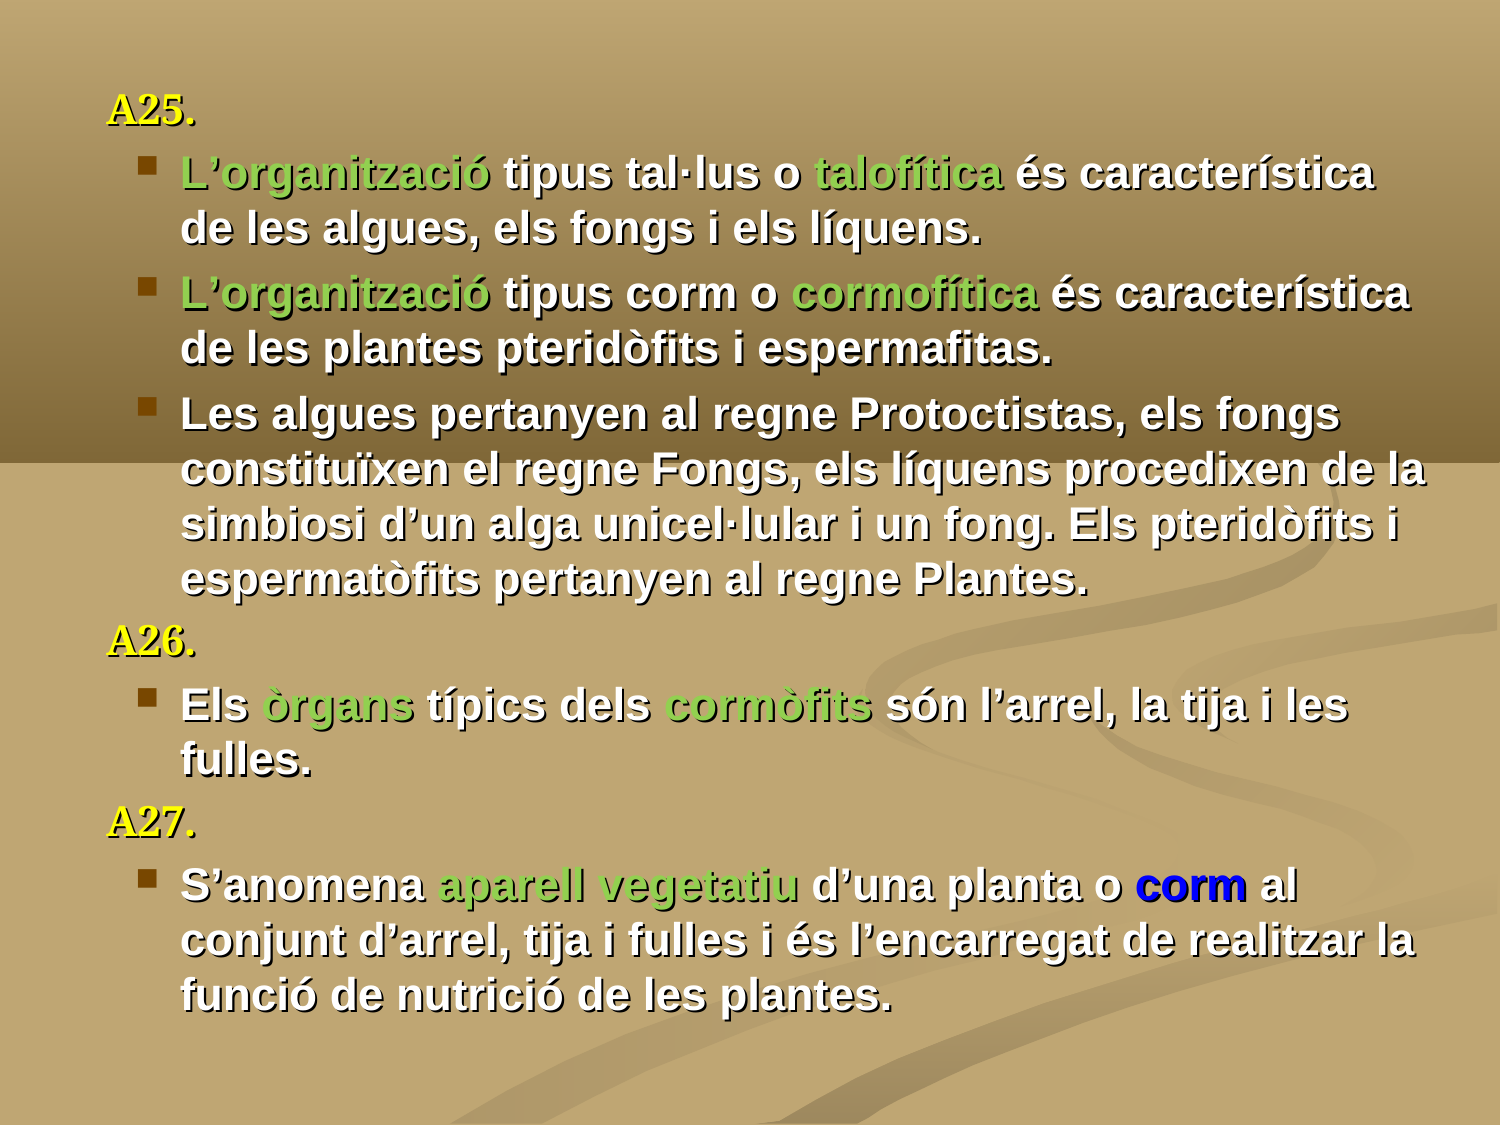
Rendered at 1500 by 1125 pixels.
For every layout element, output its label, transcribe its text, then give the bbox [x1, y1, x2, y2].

list A25. L’organització tipus tal·lus o talofítica és característica de les algues, els fongs i els líquens. L’organització tipus corm o cormofítica és característica de les plantes pteridòfits i espermafitas. Les algues pertanyen al regne Protoctistas, els fongs constituïxen el regne Fongs, els líquens procedixen de la simbiosi d’un alga unicel·lular i un fong. Els pteridòfits i espermatòfits pertanyen al regne Plantes. A26. Els òrgans típics dels cormòfits són l’arrel, la tija i les fulles. A27. S’anomena aparell vegetatiu d’una planta o corm al conjunt d’arrel, tija i fulles i és l’encarregat de realitzar la funció de nutrició de les plantes. [90, 74, 1441, 1028]
